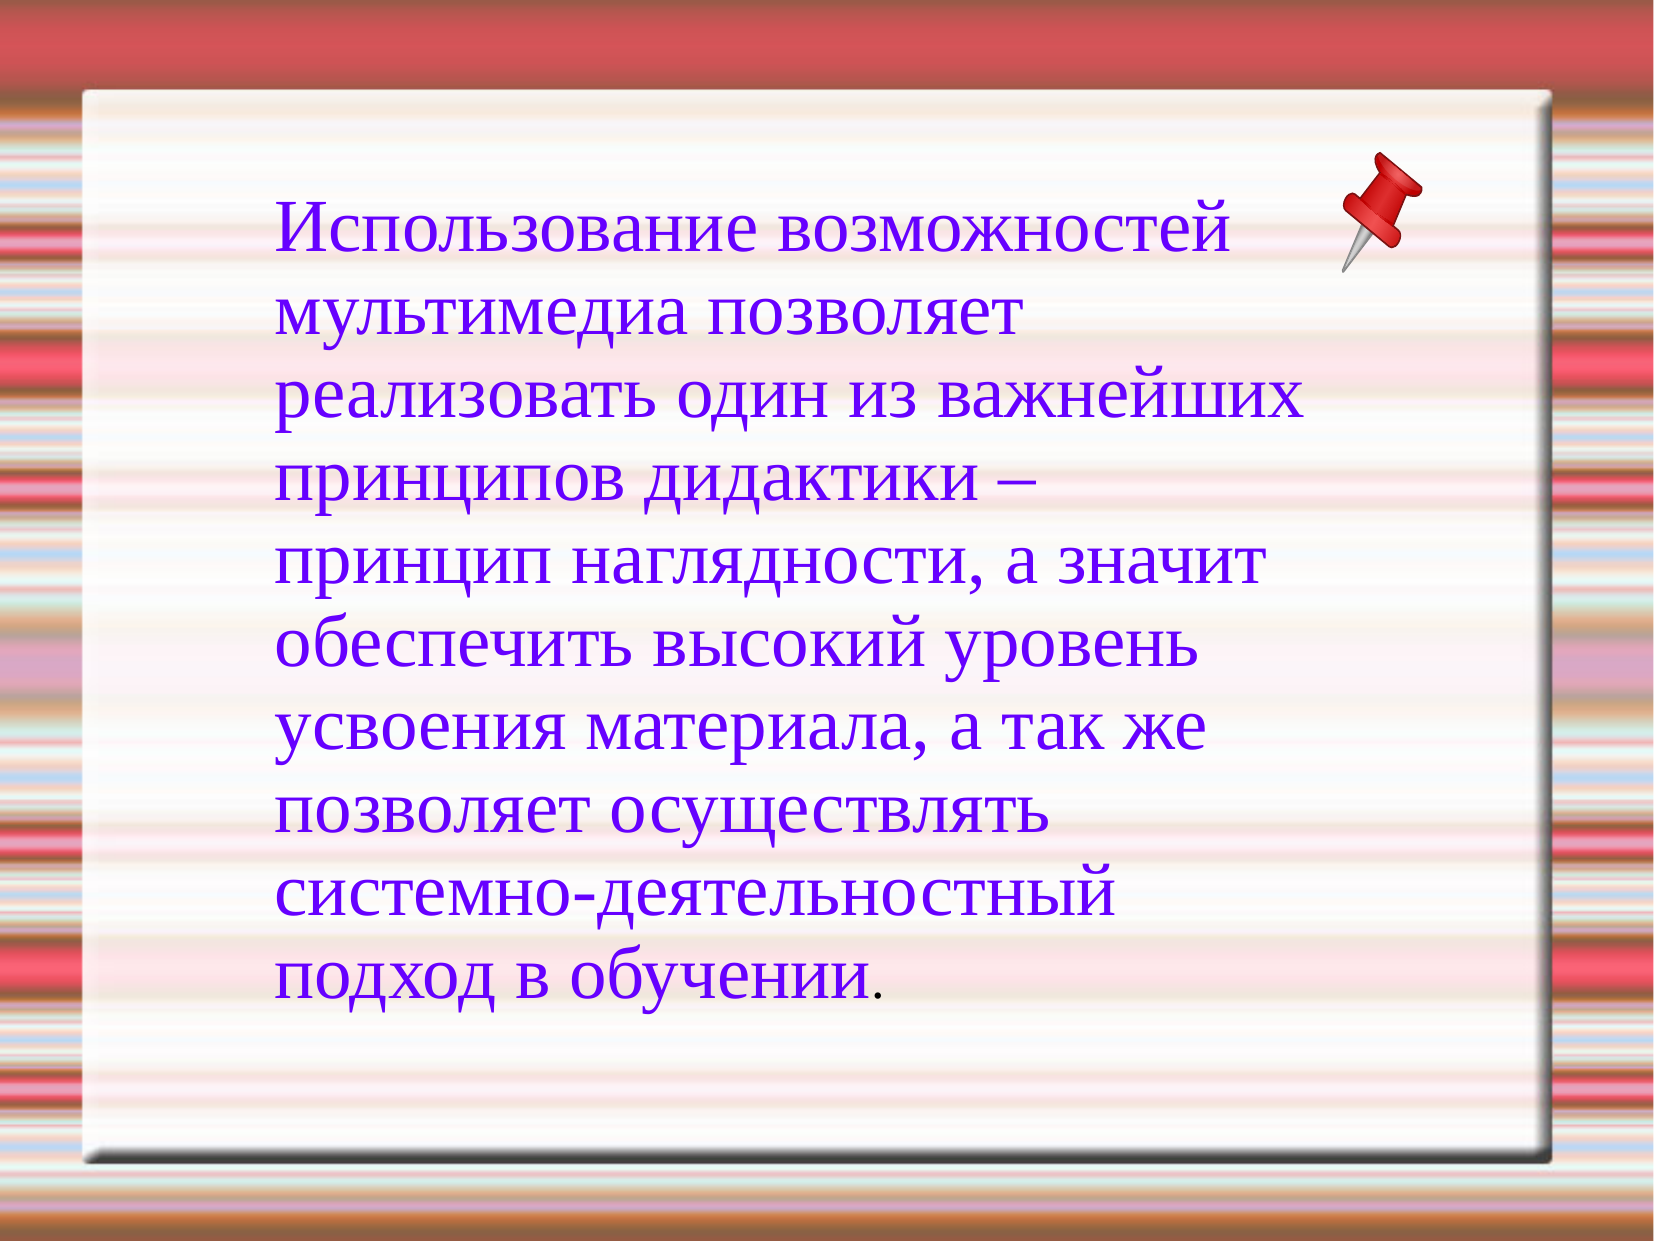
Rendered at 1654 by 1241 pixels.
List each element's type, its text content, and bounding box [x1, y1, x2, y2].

picture [0, 0, 1654, 1241]
text_box Использование возможностей мультимедиа позволяет реализовать один из важнейших принципов дидактики – принцип наглядности, а значит обеспечить высокий уровень усвоения материала, а так же позволяет осуществлять системно-деятельностный подход в обучении. [259, 177, 1323, 1070]
